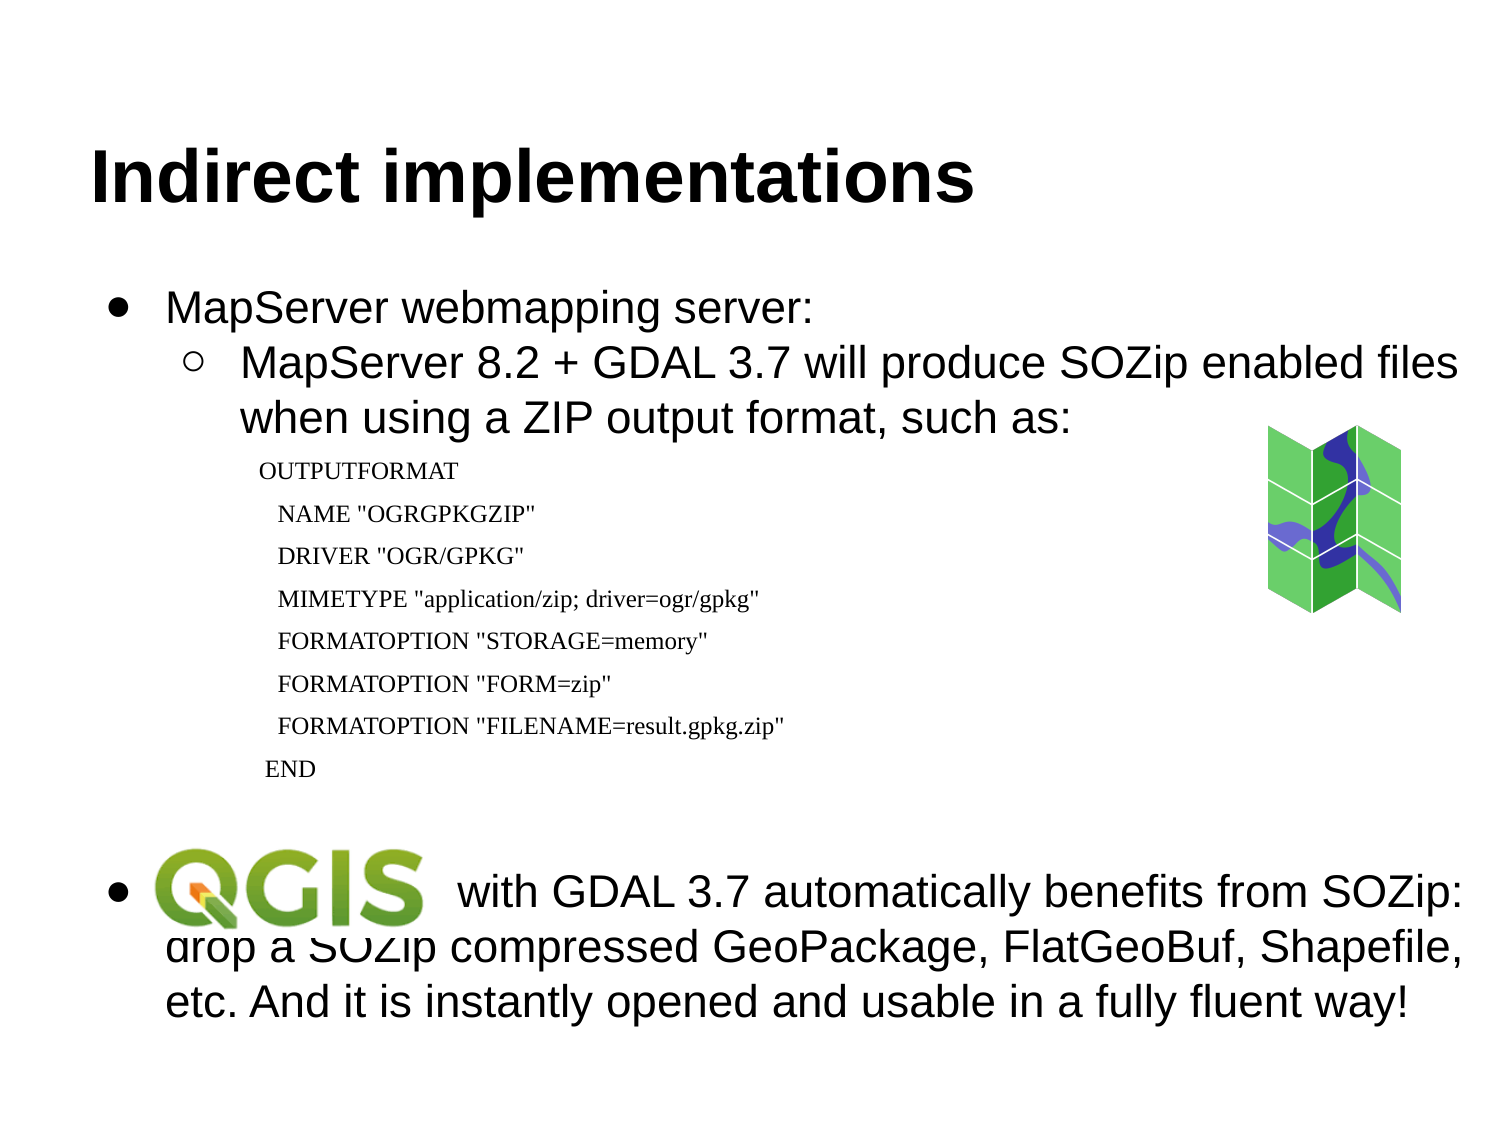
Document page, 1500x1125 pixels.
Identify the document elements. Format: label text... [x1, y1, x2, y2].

picture [143, 838, 438, 938]
title Indirect implementations [75, 45, 1425, 233]
picture [1268, 425, 1401, 613]
list MapServer webmapping server: MapServer 8.2 + GDAL 3.7 will produce SOZip enabled files when using a ZIP output format, such as: OUTPUTFORMAT NAME "OGRGPKGZIP" DRIVER "OGR/GPKG" MIMETYPE "application/zip; driver=ogr/gpkg" FORMATOPTION "STORAGE=memory" FORMATOPTION "FORM=zip" FORMATOPTION "FILENAME=result.gpkg.zip" END QGIS with GDAL 3.7 automatically benefits from SOZip: drop a SOZip compressed GeoPackage, FlatGeoBuf, Shapefile, etc. And it is instantly opened and usable in a fully fluent way! [75, 262, 1488, 1078]
